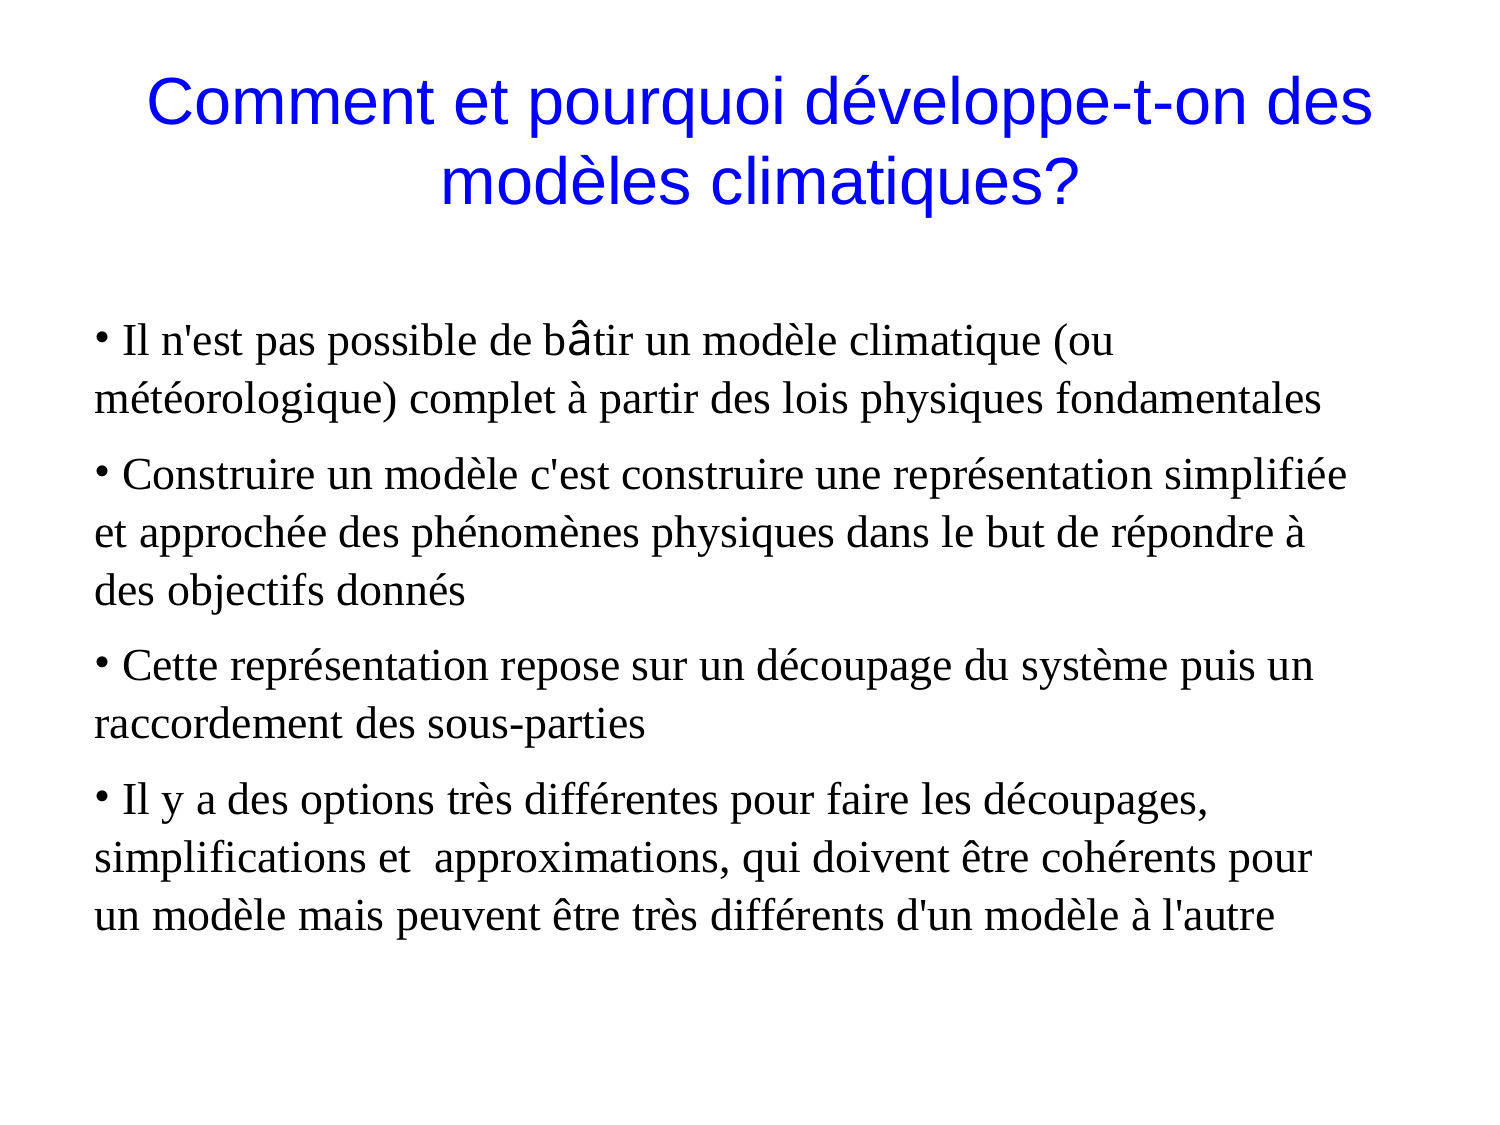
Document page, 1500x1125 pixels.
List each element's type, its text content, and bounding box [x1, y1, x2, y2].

text_box Il n'est pas possible de bâtir un modèle climatique (ou météorologique) complet à partir des lois physiques fondamentales Construire un modèle c'est construire une représentation simplifiée et approchée des phénomènes physiques dans le but de répondre à des objectifs donnés Cette représentation repose sur un découpage du système puis un raccordement des sous-parties Il y a des options très différentes pour faire les découpages, simplifications et approximations, qui doivent être cohérents pour un modèle mais peuvent être très différents d'un modèle à l'autre [94, 307, 1351, 940]
text_box Comment et pourquoi développe-t-on des modèles climatiques? [77, 49, 1445, 226]
